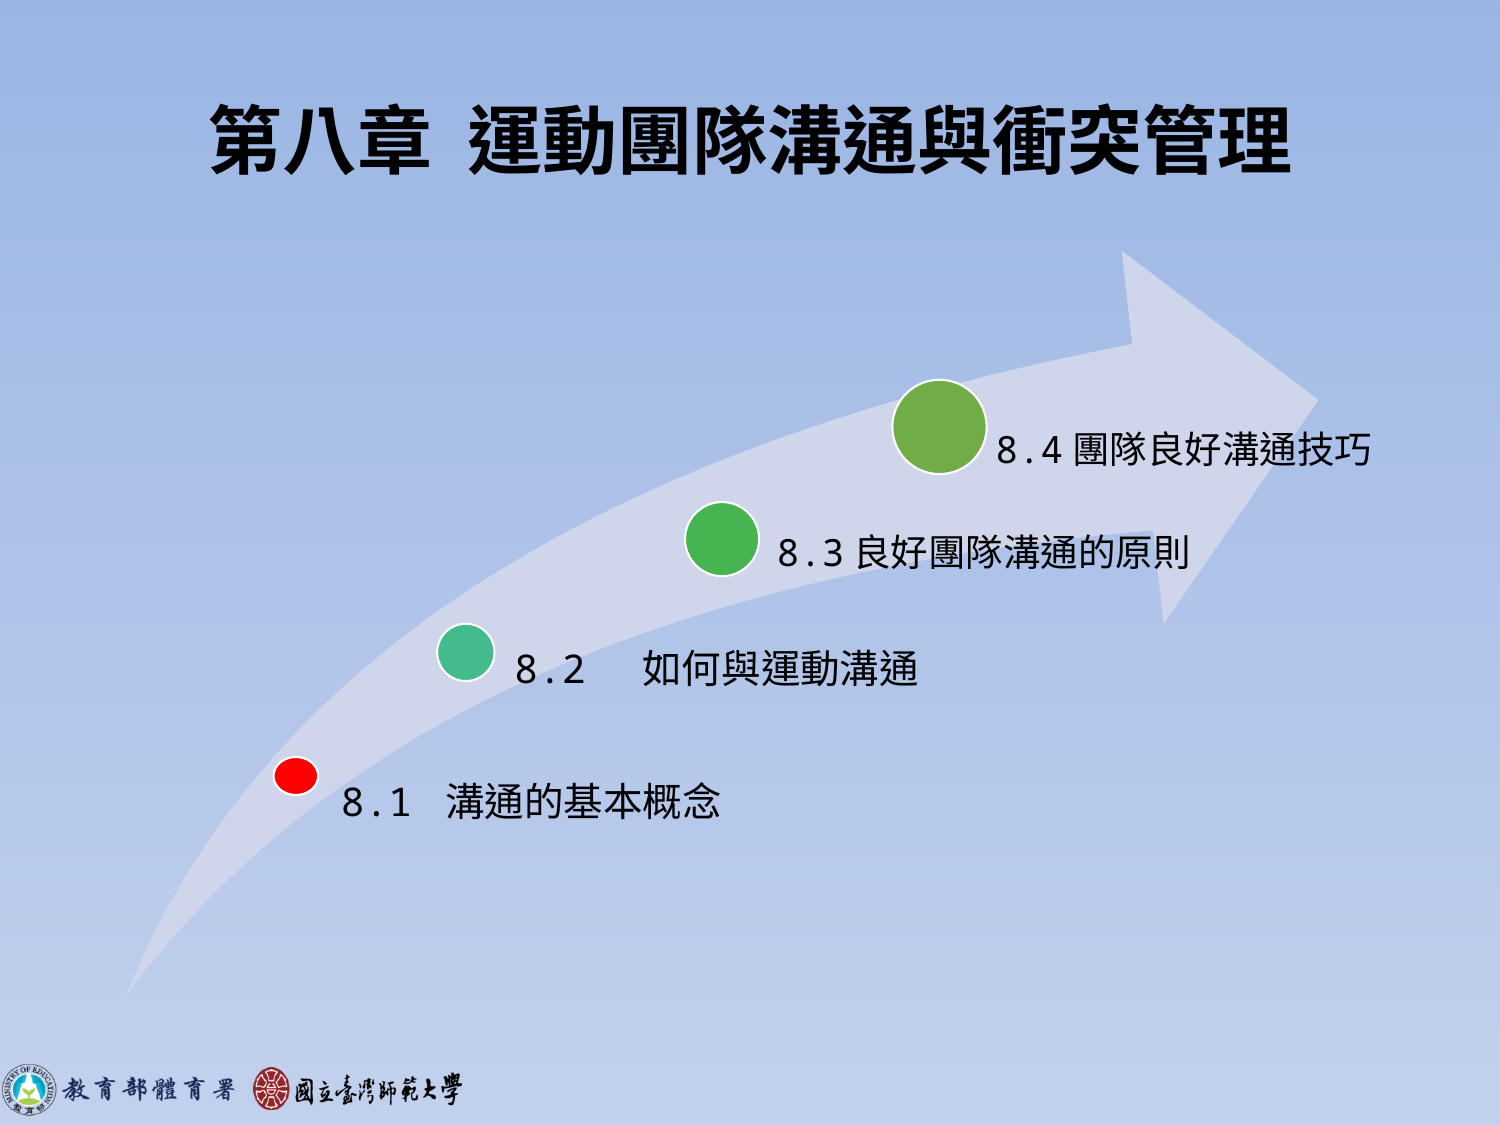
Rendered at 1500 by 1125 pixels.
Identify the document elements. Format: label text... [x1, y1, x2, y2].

text_box 8.4團隊良好溝通技巧 [945, 431, 1392, 505]
title 第八章 運動團隊溝通與衝突管理 [75, 45, 1426, 233]
text_box 8.1 溝通的基本概念 [318, 781, 738, 898]
text_box [125, 250, 1319, 997]
text_box 8.3良好團隊溝通的原則 [737, 534, 1236, 624]
text_box 8.2 如何與運動溝通 [484, 649, 992, 758]
